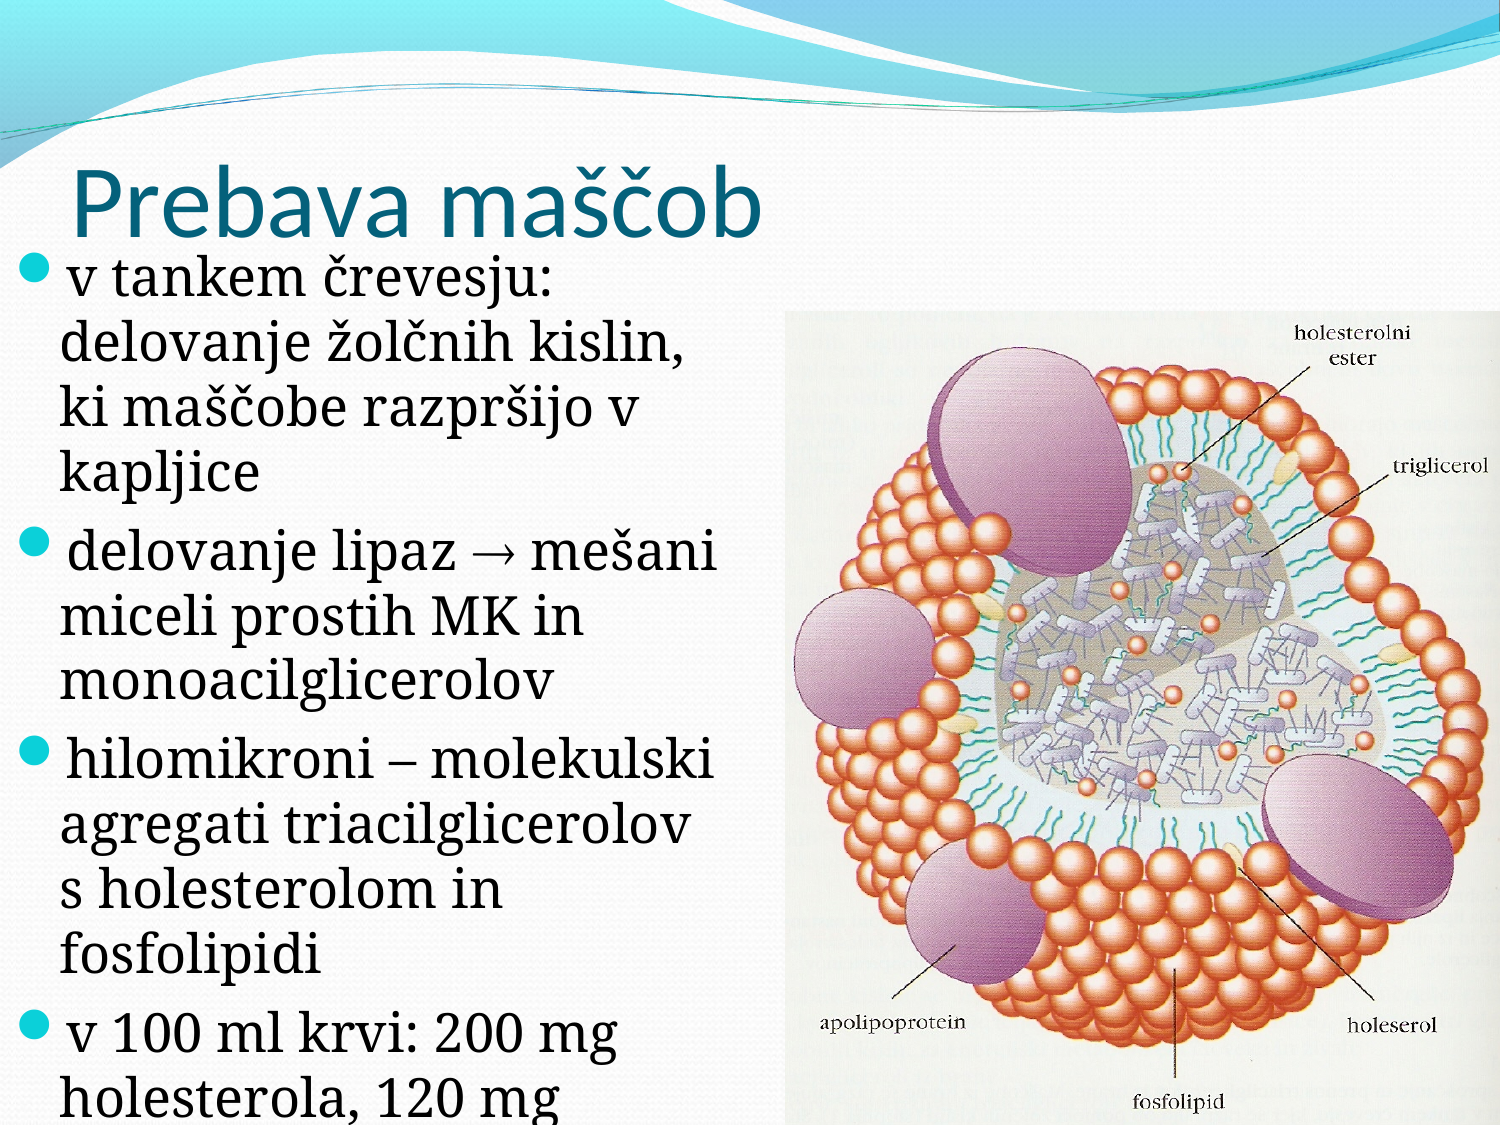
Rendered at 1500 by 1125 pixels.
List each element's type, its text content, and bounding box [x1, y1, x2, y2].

title Prebava maščob [70, 70, 1421, 258]
picture [0, 0, 1500, 1125]
list v tankem črevesju: delovanje žolčnih kislin, ki maščobe razpršijo v kapljice delovanje lipaz  mešani miceli prostih MK in monoacilglicerolov hilomikroni – molekulski agregati triacilglicerolov s holesterolom in fosfolipidi v 100 ml krvi: 200 mg holesterola, 120 mg triacilglicerolov in 160 mg fosfolipidov [0, 234, 734, 1125]
